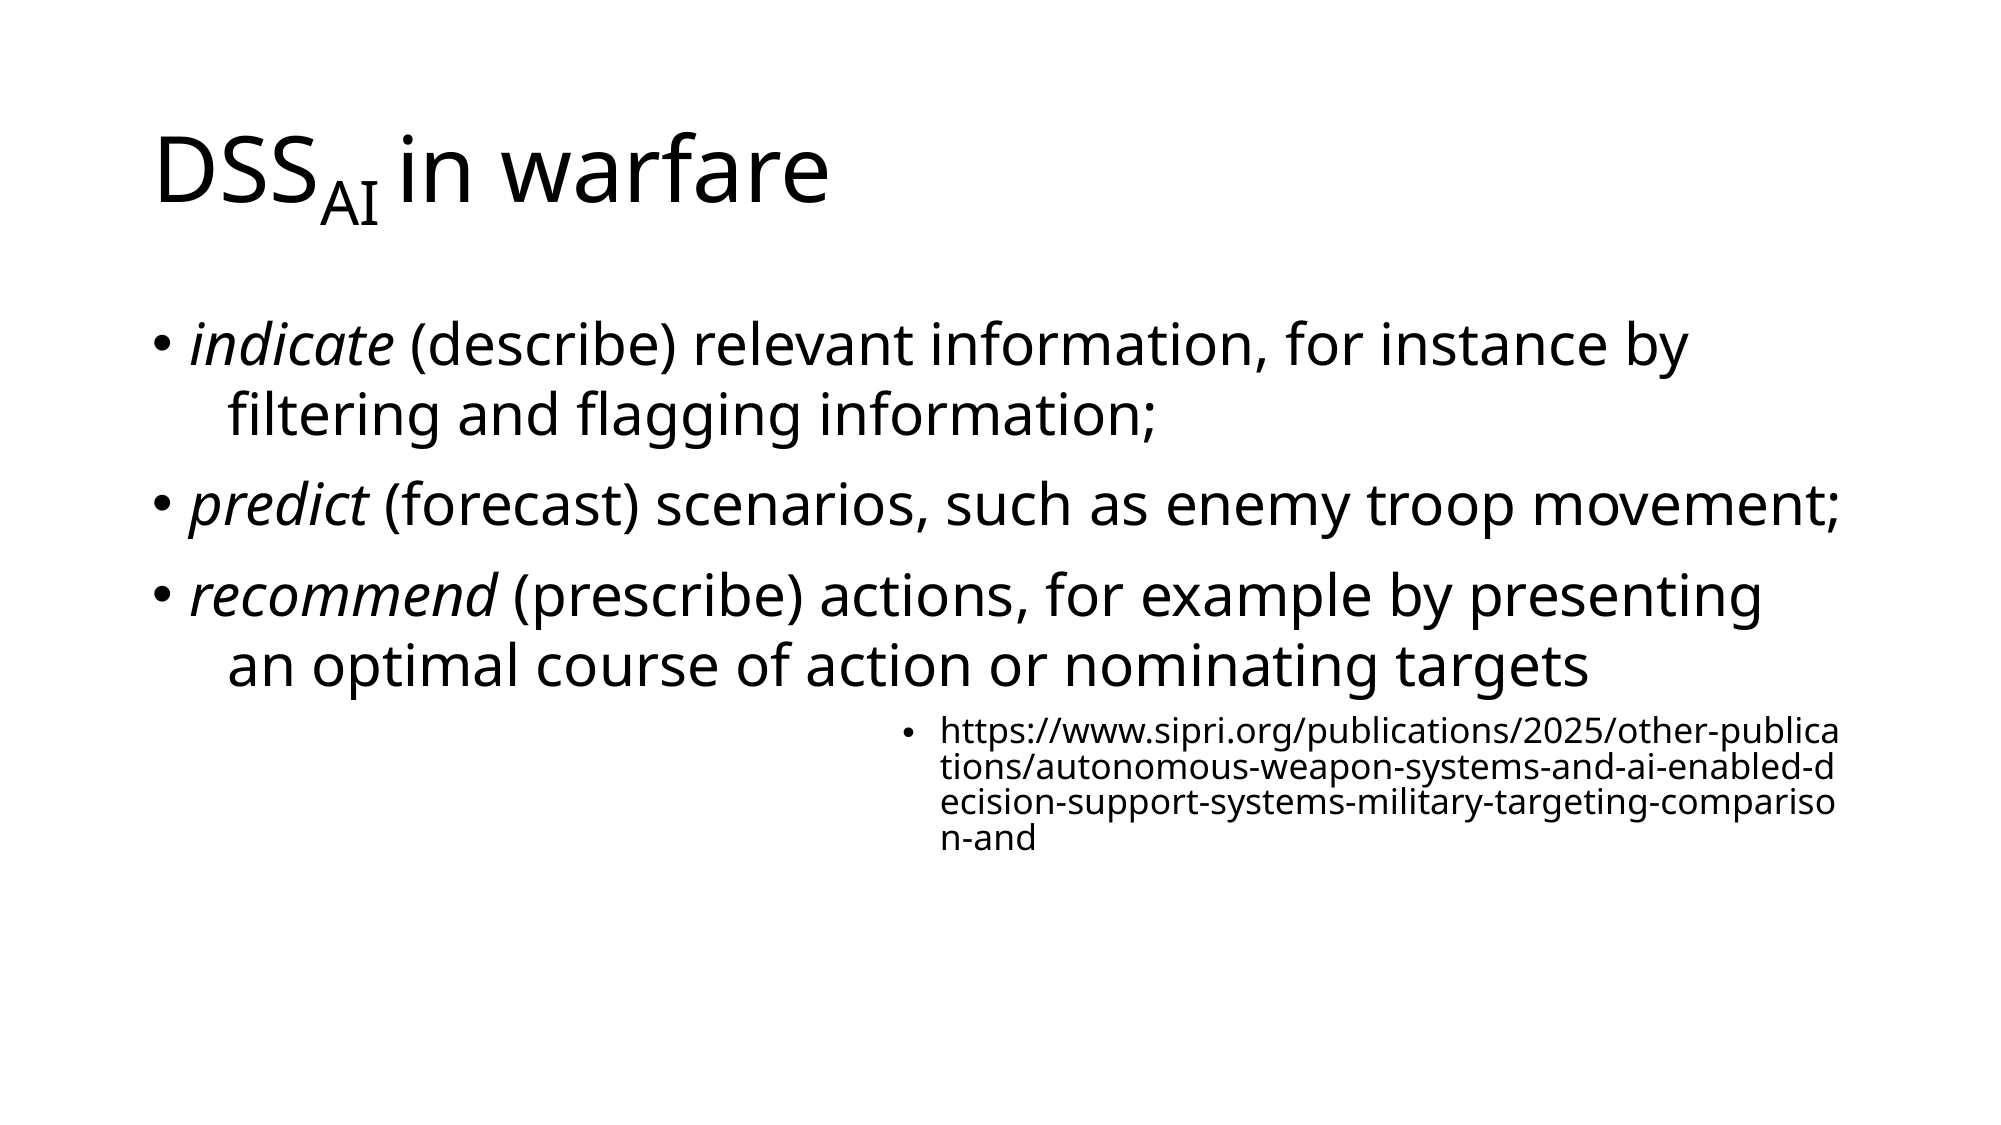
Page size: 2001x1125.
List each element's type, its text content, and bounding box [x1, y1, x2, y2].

title DSSAI in warfare [137, 59, 1863, 278]
list indicate (describe) relevant information, for instance by filtering and flagging information; predict (forecast) scenarios, such as enemy troop movement; recommend (prescribe) actions, for example by presenting an optimal course of action or nominating targets https://www.sipri.org/publications/2025/other-publications/autonomous-weapon-systems-and-ai-enabled-decision-support-systems-military-targeting-comparison-and [137, 299, 1863, 1014]
